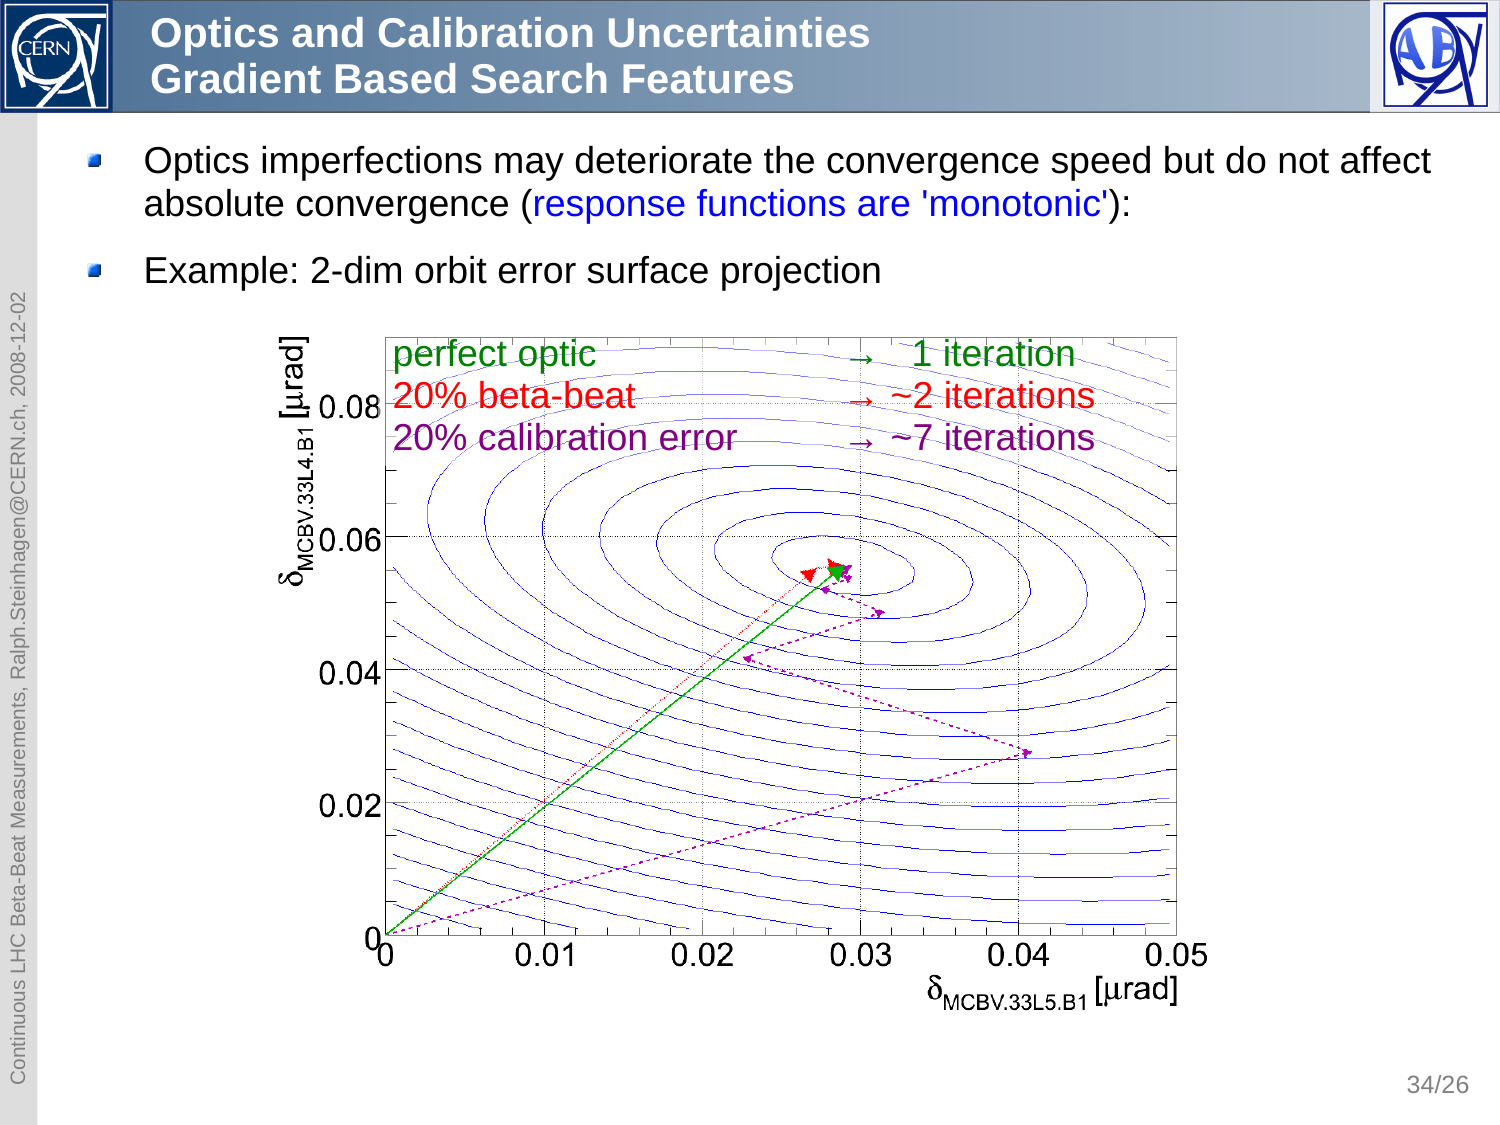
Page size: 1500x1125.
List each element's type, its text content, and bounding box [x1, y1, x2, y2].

title Optics and Calibration Uncertainties Gradient Based Search Features [150, 0, 1201, 113]
picture [0, 0, 113, 113]
list Optics imperfections may deteriorate the convergence speed but do not affect absolute convergence (response functions are 'monotonic'): Example: 2-dim orbit error surface projection [87, 137, 1438, 1030]
picture [1382, 1, 1489, 108]
text_box perfect optic → 1 iteration 20% beta-beat → ~2 iterations 20% calibration error → ~7 iterations [377, 324, 1258, 466]
picture [271, 323, 1224, 1018]
